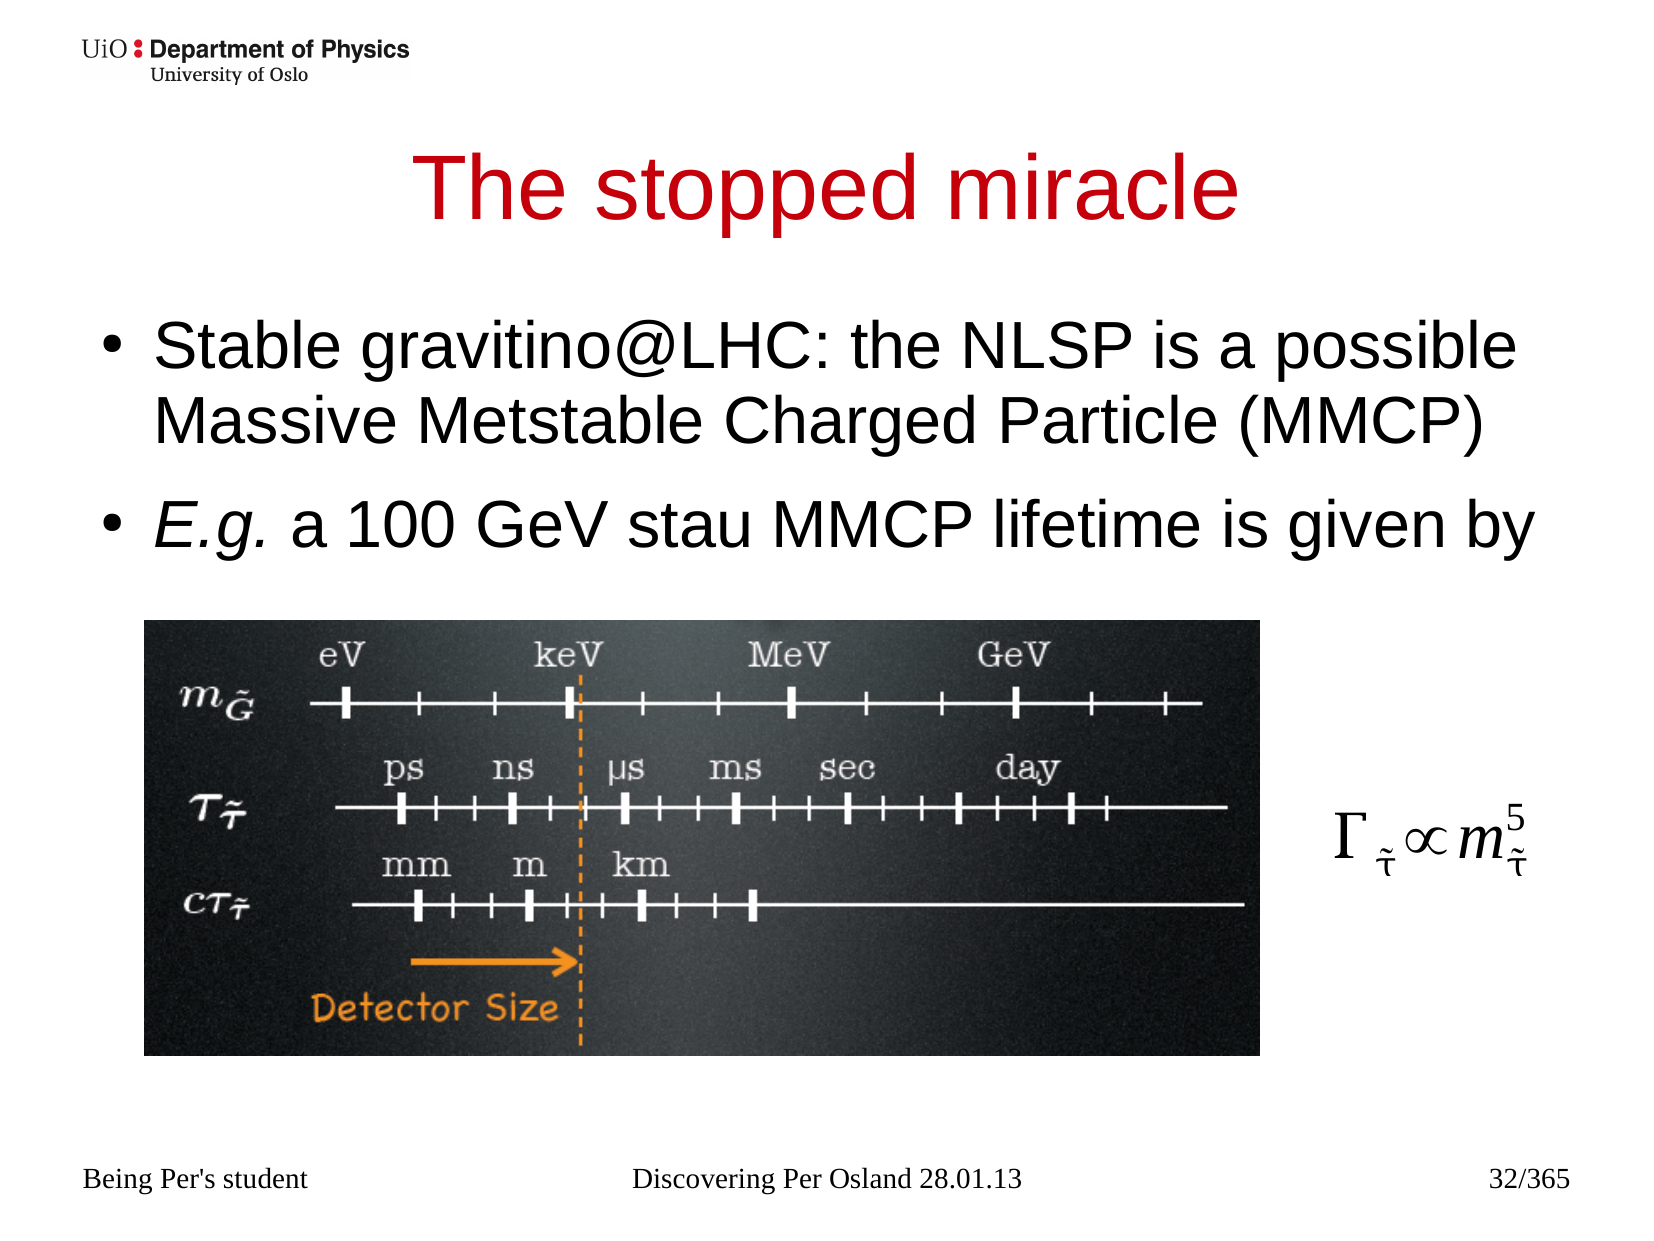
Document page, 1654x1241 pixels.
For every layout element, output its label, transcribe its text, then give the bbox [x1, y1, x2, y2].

picture [144, 620, 1260, 1056]
picture [80, 37, 413, 86]
list Stable gravitino@LHC: the NLSP is a possible Massive Metstable Charged Particle (MMCP) E.g. a 100 GeV stau MMCP lifetime is given by [82, 307, 1576, 1112]
title The stopped miracle [82, 84, 1571, 292]
chart [1322, 794, 1536, 889]
